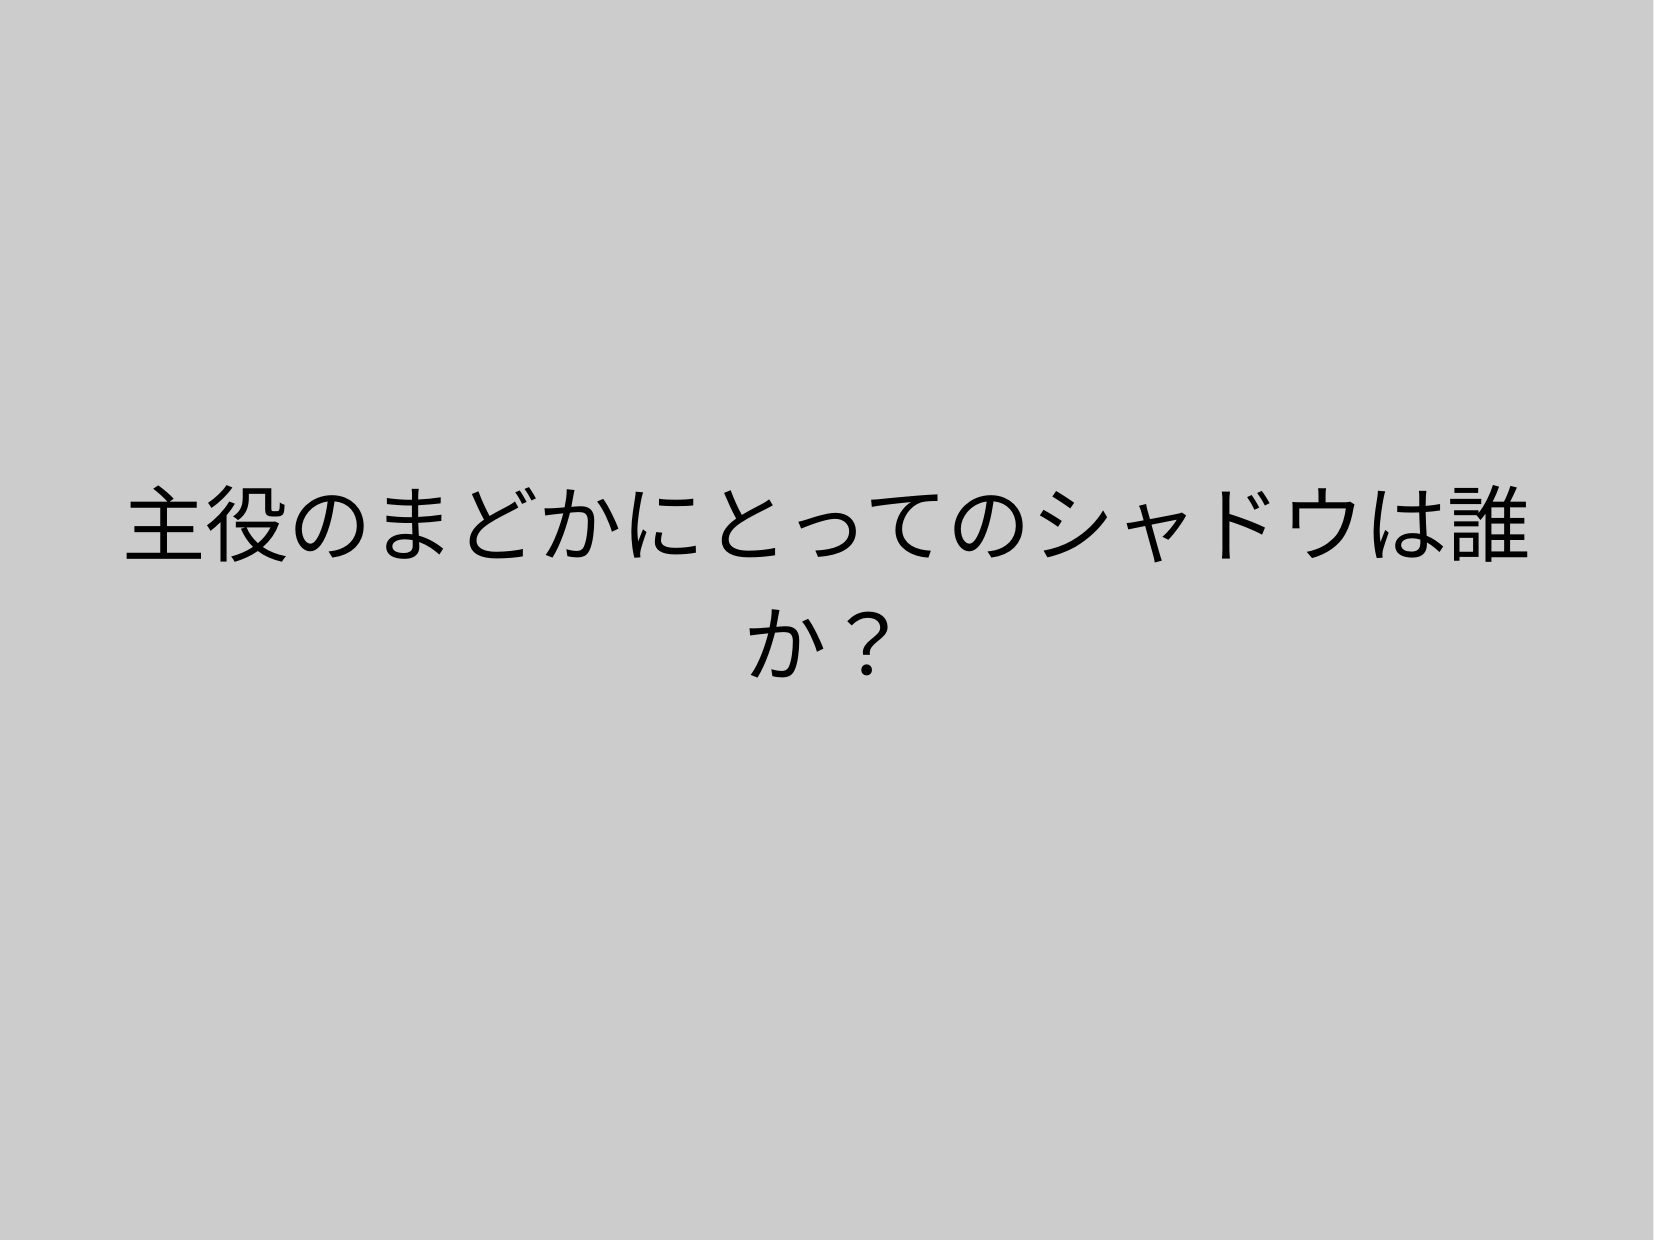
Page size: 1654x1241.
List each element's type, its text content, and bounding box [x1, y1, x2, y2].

subtitle 主役のまどかにとってのシャドウは誰か？ [82, 56, 1571, 1102]
